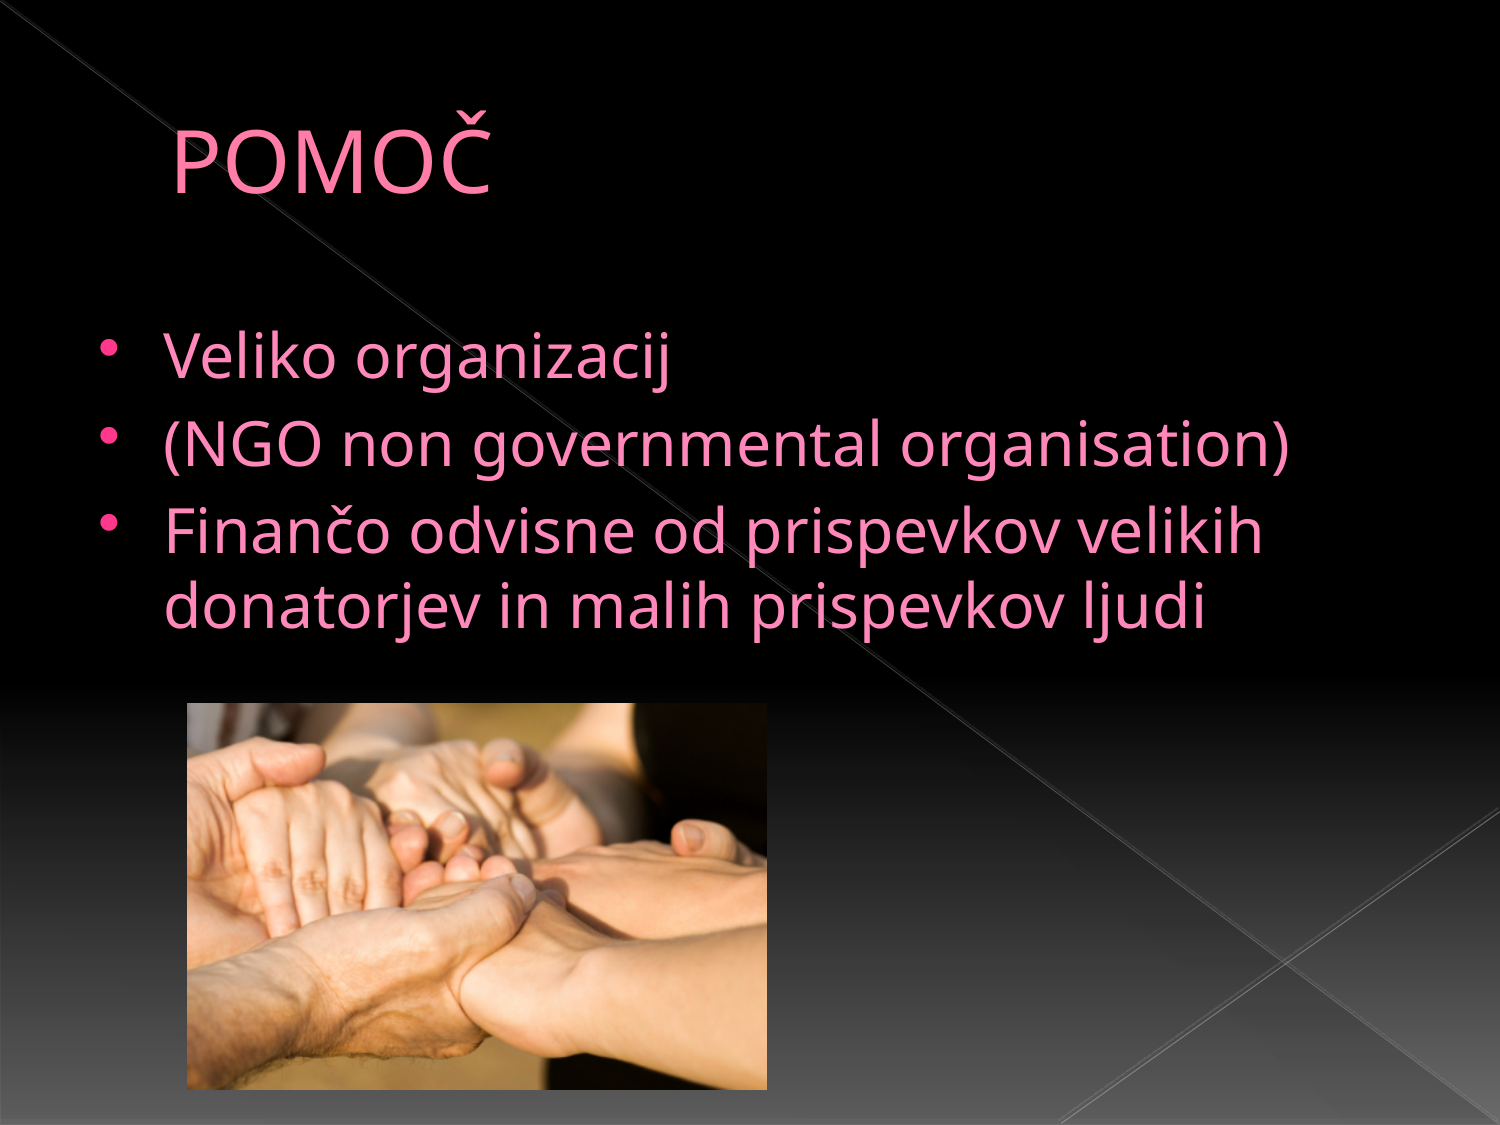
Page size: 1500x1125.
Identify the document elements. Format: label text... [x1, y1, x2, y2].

title POMOČ [75, 43, 1425, 274]
list Veliko organizacij (NGO non governmental organisation) Finančo odvisne od prispevkov velikih donatorjev in malih prispevkov ljudi [75, 308, 1425, 1059]
picture [187, 703, 767, 1090]
